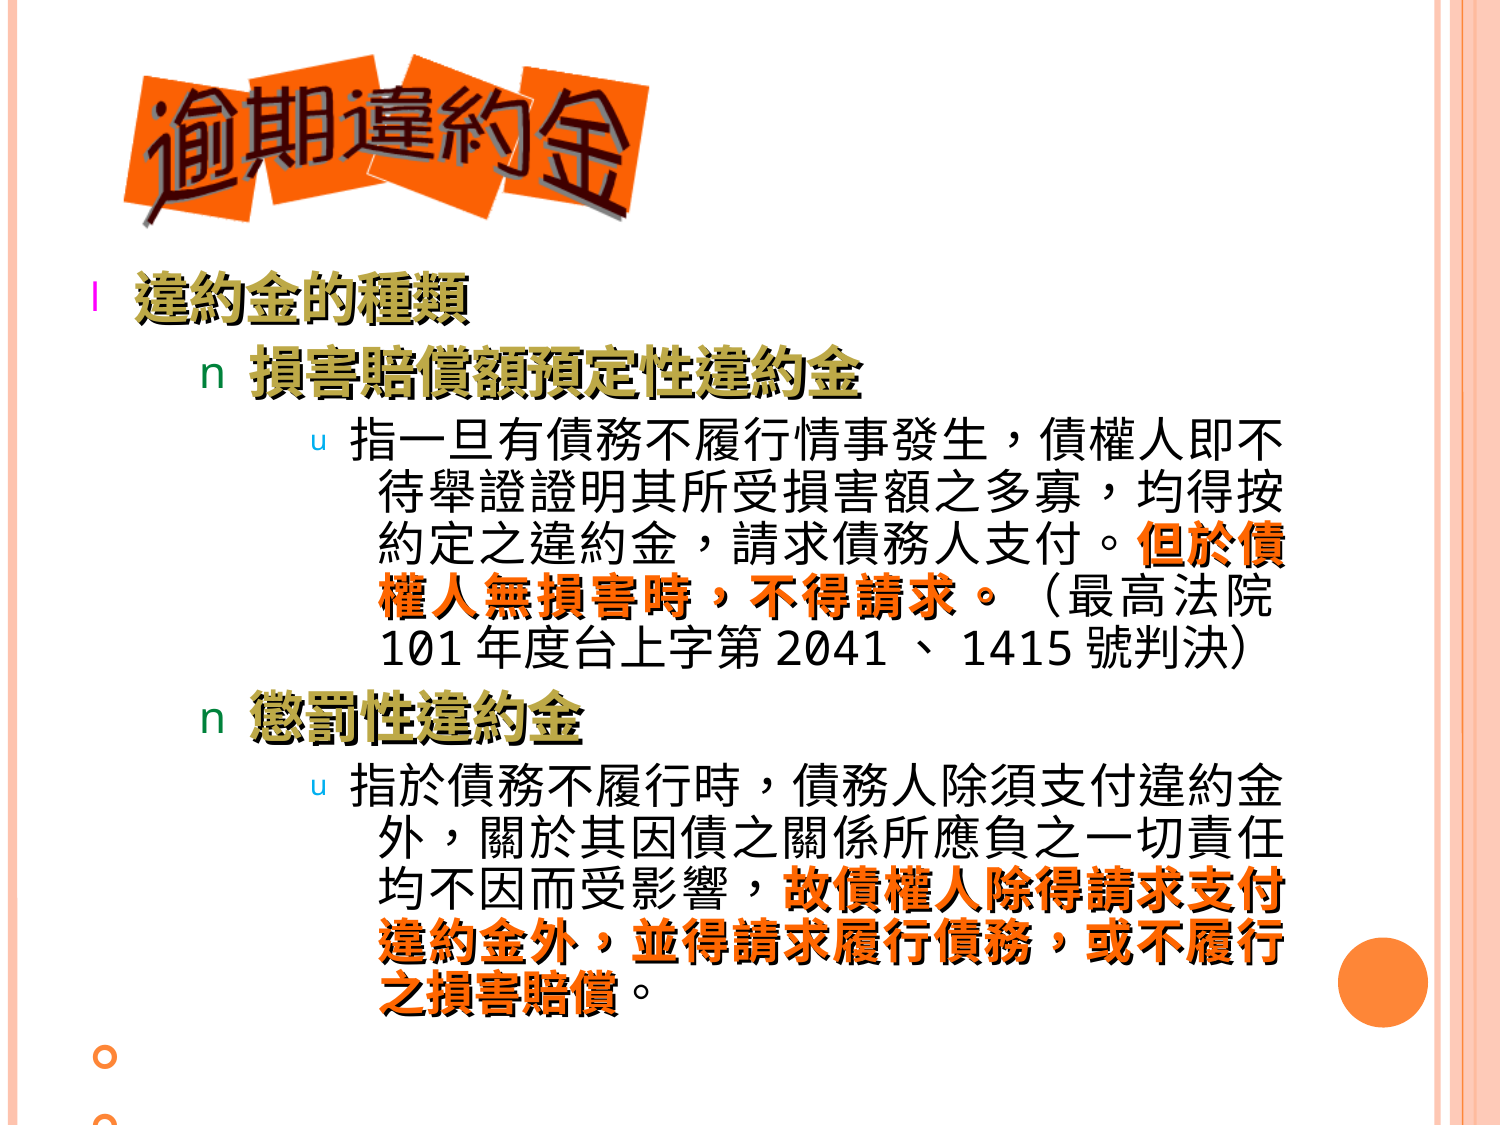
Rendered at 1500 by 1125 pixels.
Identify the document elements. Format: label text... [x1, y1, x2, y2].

list 違約金的種類 損害賠償額預定性違約金 指一旦有債務不履行情事發生，債權人即不待舉證證明其所受損害額之多寡，均得按約定之違約金，請求債務人支付。但於債權人無損害時，不得請求。（最高法院101年度台上字第2041、1415號判決） 懲罰性違約金 指於債務不履行時，債務人除須支付違約金外，關於其因債之關係所應負之一切責任均不因而受影響，故債權人除得請求支付違約金外，並得請求履行債務，或不履行之損害賠償。 [75, 262, 1300, 1062]
picture [120, 49, 656, 234]
